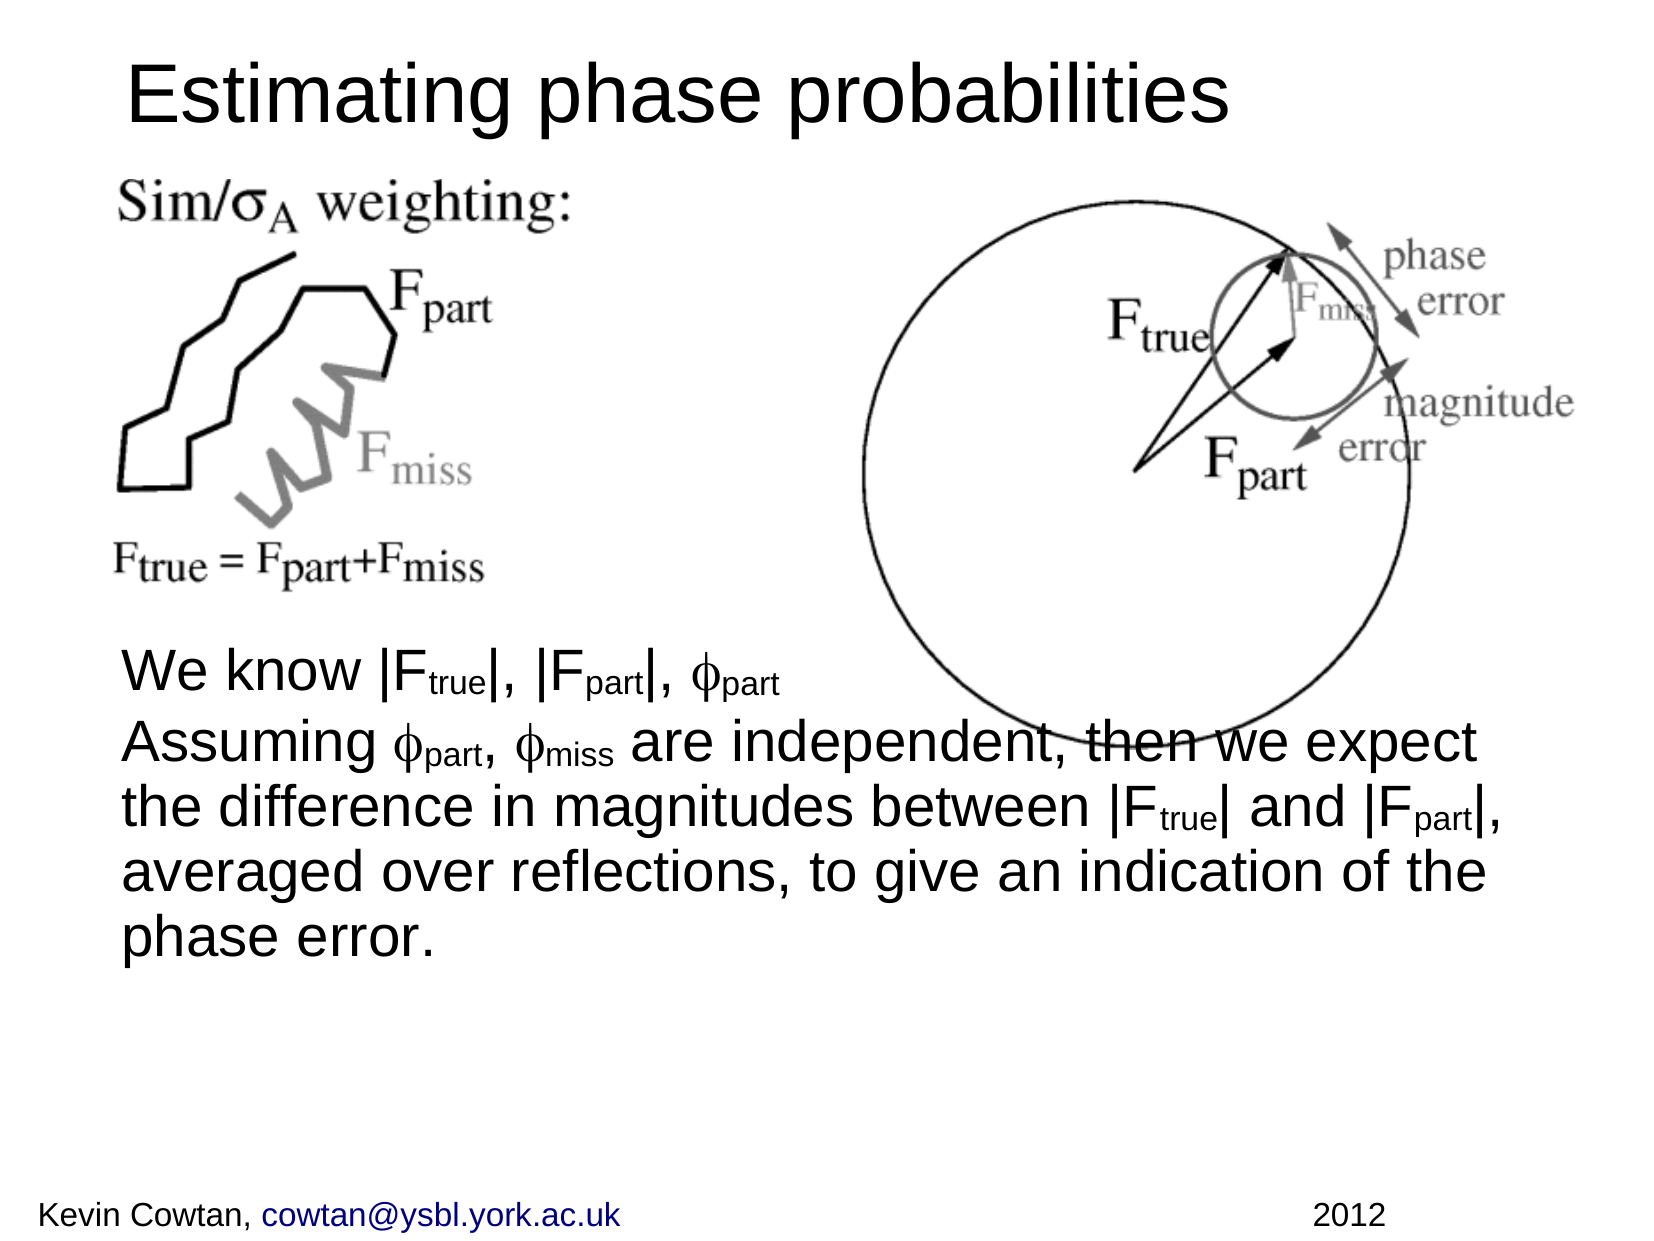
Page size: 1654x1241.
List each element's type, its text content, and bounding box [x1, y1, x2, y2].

picture [112, 179, 1576, 751]
list We know |Ftrue|, |Fpart|, fpart Assuming fpart, fmiss are independent, then we expect the difference in magnitudes between |Ftrue| and |Fpart|, averaged over reflections, to give an indication of the phase error. [121, 637, 1534, 1127]
title Estimating phase probabilities [125, 37, 1538, 151]
